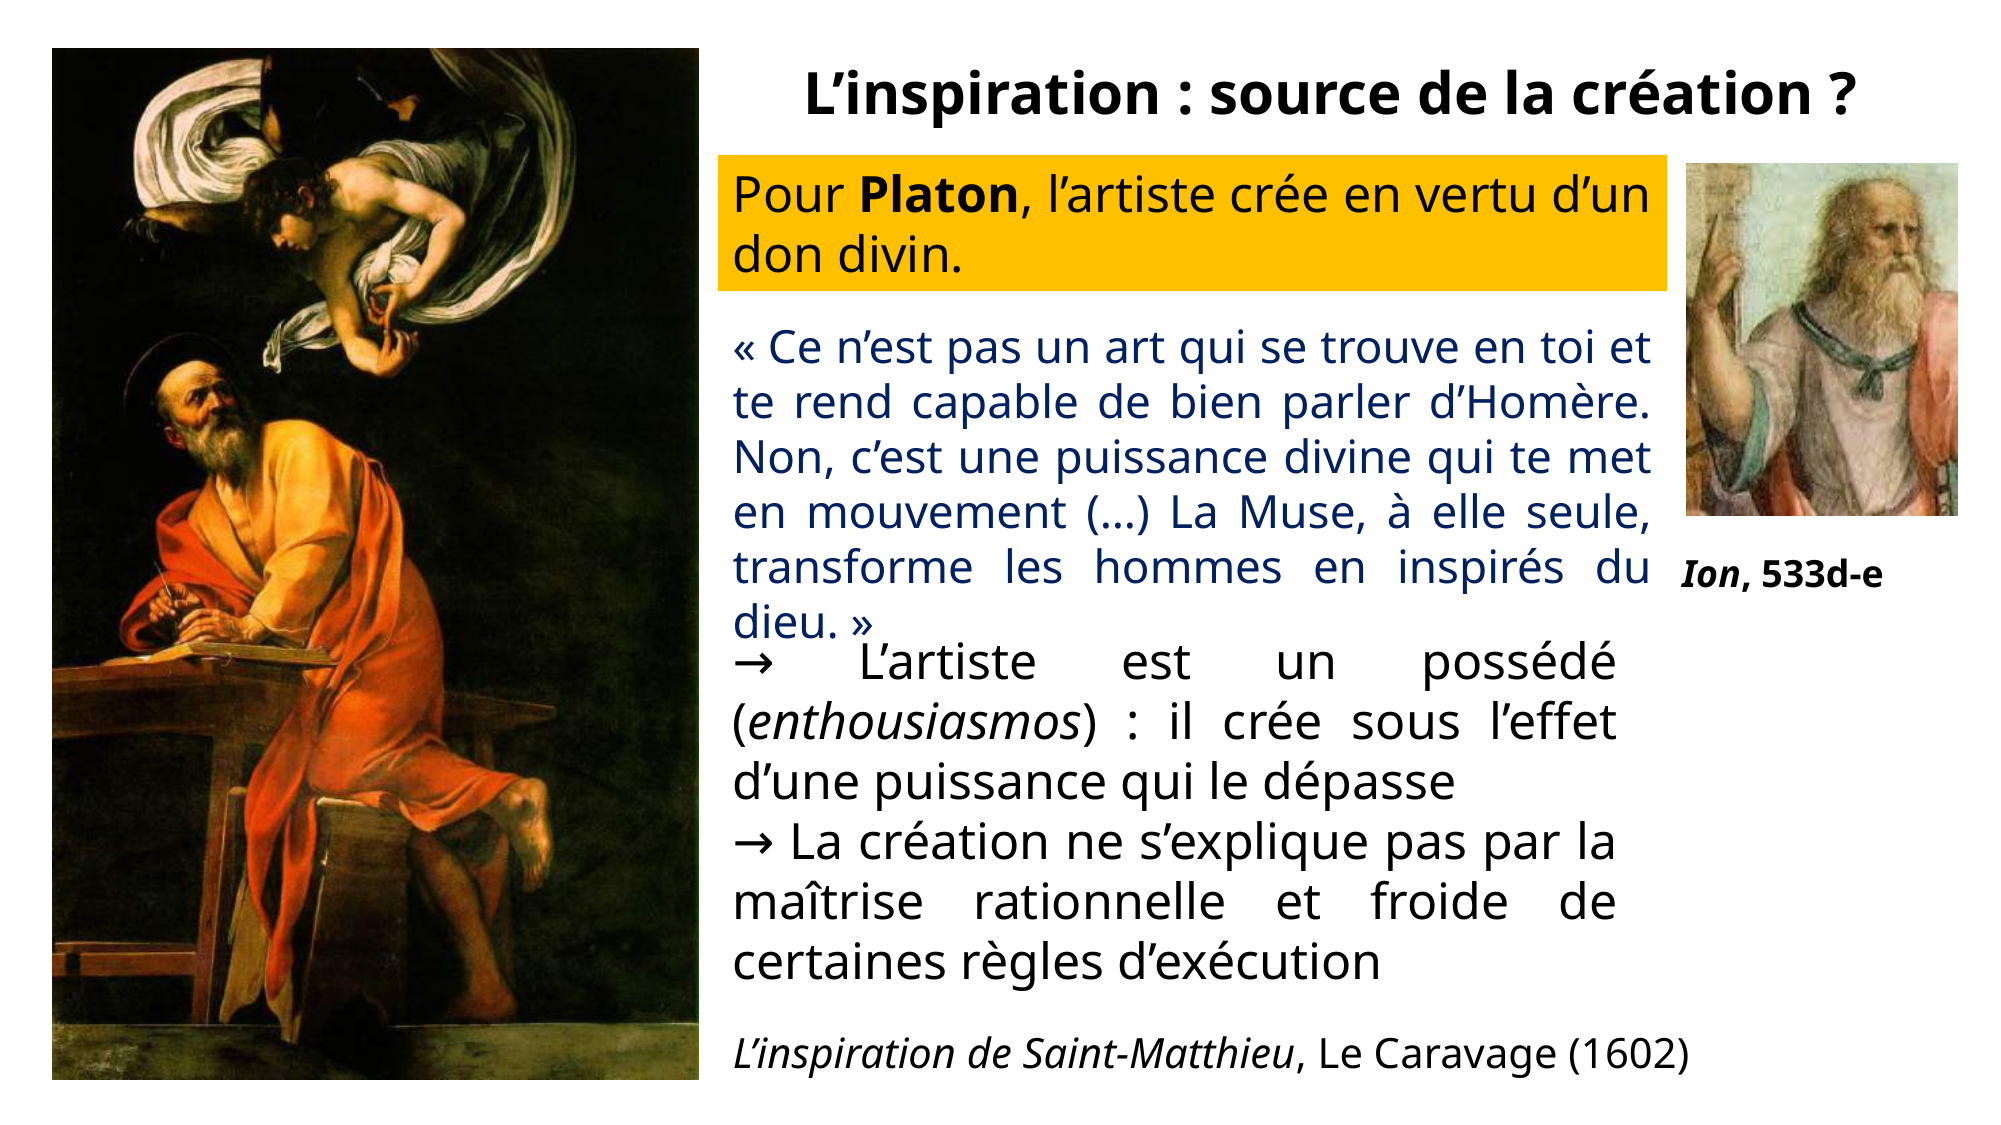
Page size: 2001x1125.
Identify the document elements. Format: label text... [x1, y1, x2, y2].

text_box → L’artiste est un possédé (enthousiasmos) : il crée sous l’effet d’une puissance qui le dépasse → La création ne s’explique pas par la maîtrise rationnelle et froide de certaines règles d’exécution [718, 655, 1667, 997]
text_box L’inspiration de Saint-Matthieu, Le Caravage (1602) [717, 1018, 1960, 1085]
text_box « Ce n’est pas un art qui se trouve en toi et te rend capable de bien parler d’Homère. Non, c’est une puissance divine qui te met en mouvement (…) La Muse, à elle seule, transforme les hommes en inspirés du dieu. » [718, 310, 1667, 655]
picture [1686, 164, 1958, 516]
text_box L’inspiration : source de la création ? [717, 48, 1960, 135]
text_box Ion, 533d-e [1667, 542, 2000, 604]
picture [52, 48, 699, 1080]
text_box Pour Platon, l’artiste crée en vertu d’un don divin. [717, 154, 1668, 292]
